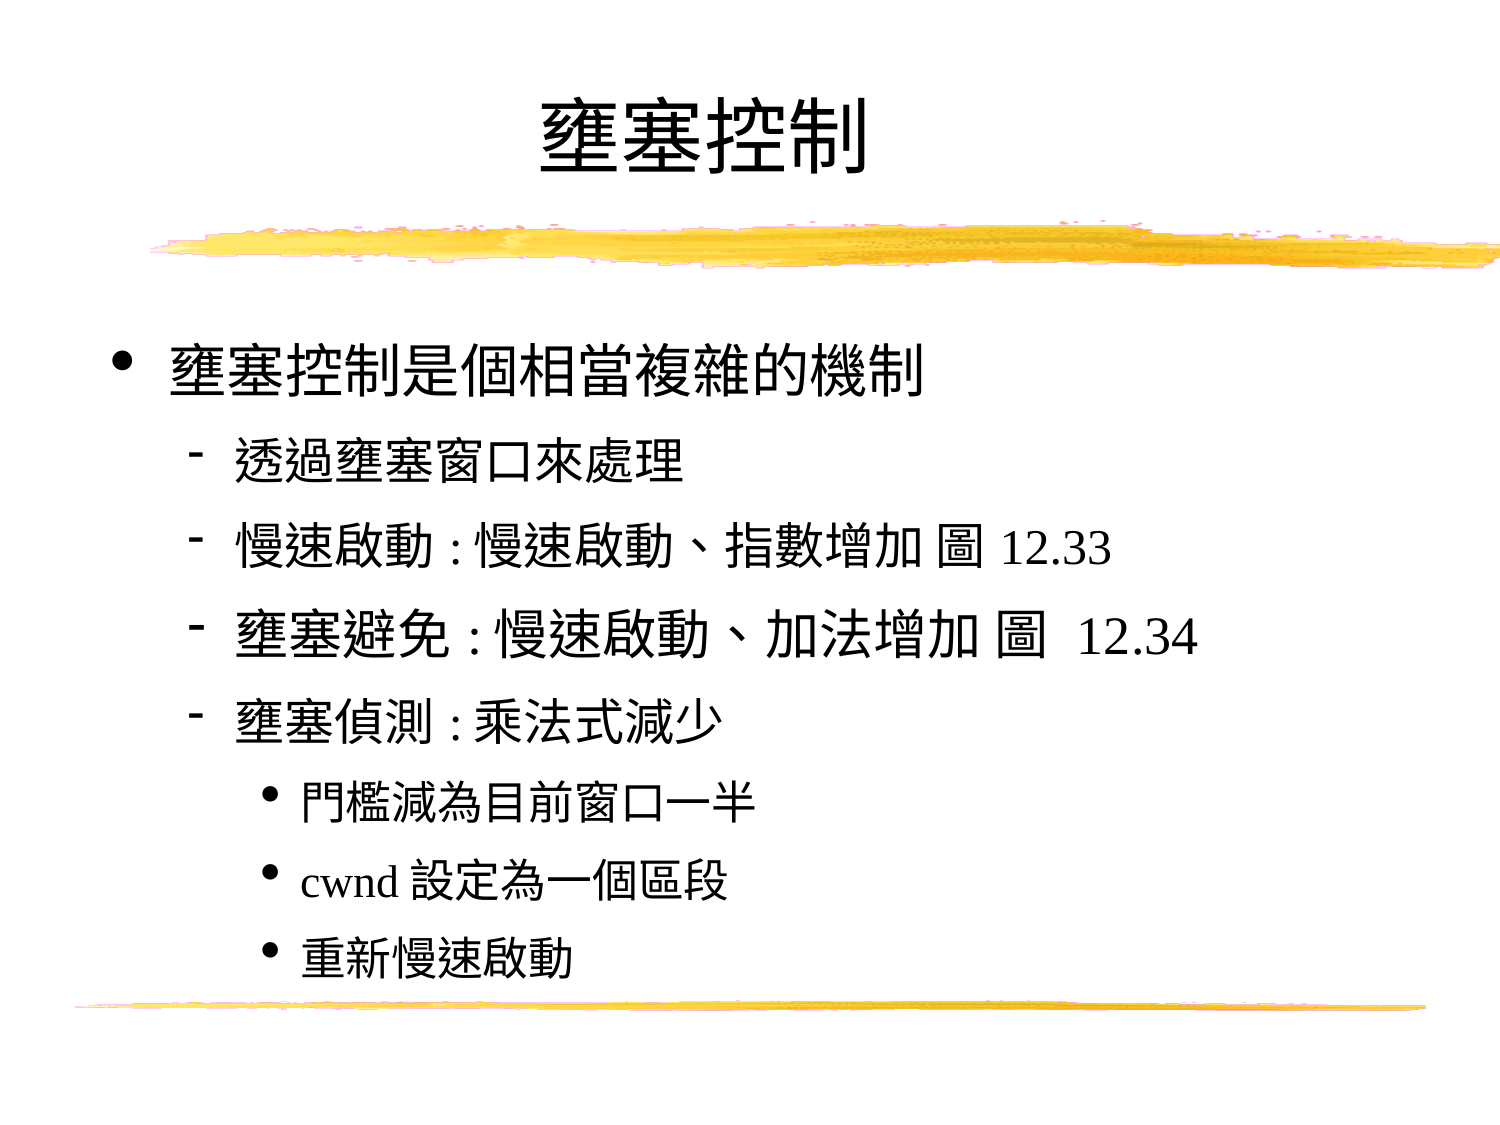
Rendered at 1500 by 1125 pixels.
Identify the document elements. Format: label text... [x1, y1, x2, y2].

picture [150, 215, 1500, 279]
picture [75, 999, 1426, 1013]
list 壅塞控制是個相當複雜的機制 透過壅塞窗口來處理 慢速啟動:慢速啟動、指數增加 圖12.33 壅塞避免:慢速啟動、加法增加 圖 12.34 壅塞偵測:乘法式減少 門檻減為目前窗口一半 cwnd設定為一個區段 重新慢速啟動 [112, 324, 1388, 986]
title 壅塞控制 [66, 44, 1342, 218]
